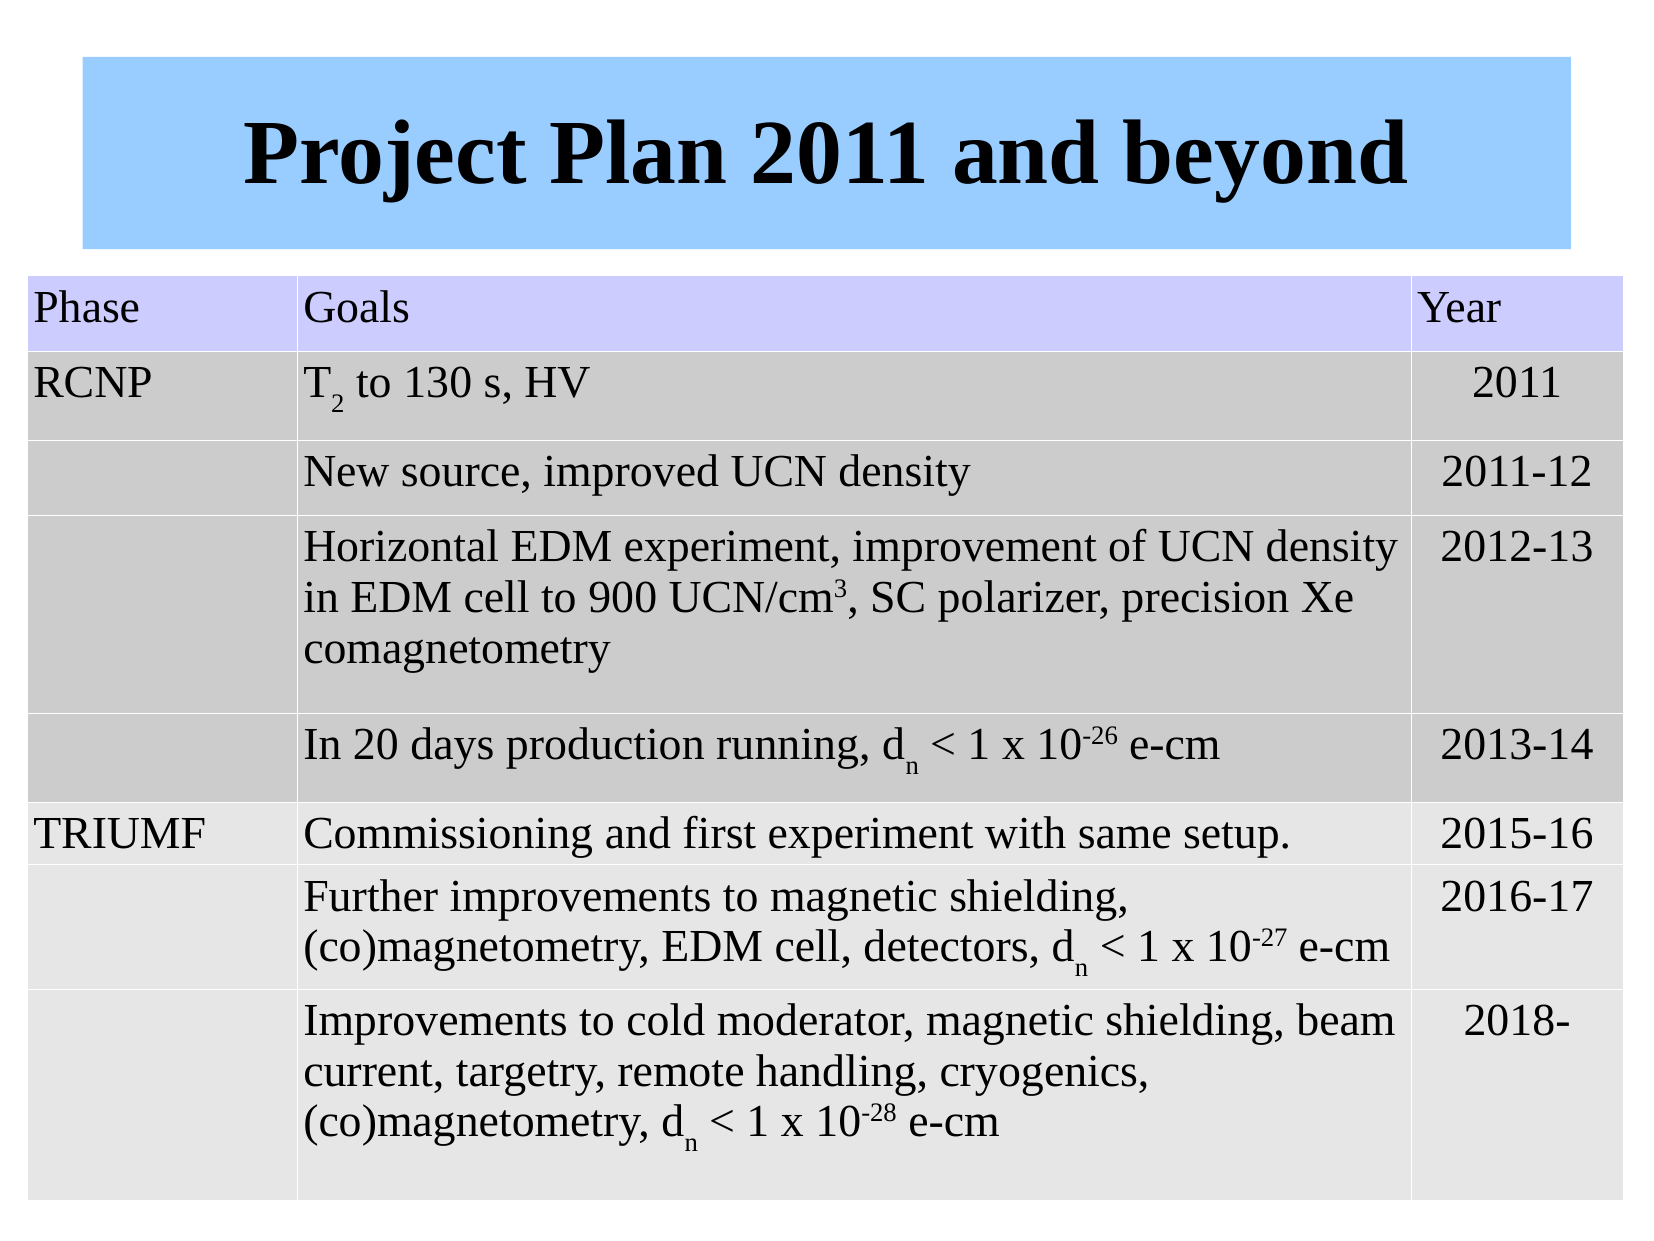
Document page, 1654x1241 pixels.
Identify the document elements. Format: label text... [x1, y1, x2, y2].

table_cell [28, 516, 297, 713]
table_cell TRIUMF [28, 803, 297, 864]
table_cell [28, 990, 297, 1200]
table_cell RCNP [28, 352, 297, 440]
table_header Year [1412, 276, 1623, 351]
table_cell [28, 865, 297, 989]
table_cell 2018- [1412, 990, 1623, 1200]
table_cell 2013-14 [1412, 714, 1623, 802]
table_cell Further improvements to magnetic shielding, (co)magnetometry, EDM cell, detectors, dn < 1 x 10-27 e-cm [298, 865, 1411, 989]
table_cell Improvements to cold moderator, magnetic shielding, beam current, targetry, remote handling, cryogenics, (co)magnetometry, dn < 1 x 10-28 e-cm [298, 990, 1411, 1200]
table_cell 2015-16 [1412, 803, 1623, 864]
table_header Goals [298, 276, 1411, 351]
table_cell [28, 714, 297, 802]
title Project Plan 2011 and beyond [82, 56, 1571, 250]
table_cell [28, 441, 297, 515]
table_cell Horizontal EDM experiment, improvement of UCN density in EDM cell to 900 UCN/cm3, SC polarizer, precision Xe comagnetometry [298, 516, 1411, 713]
table_header Phase [28, 276, 297, 351]
table_cell In 20 days production running, dn < 1 x 10-26 e-cm [298, 714, 1411, 802]
table_cell Commissioning and first experiment with same setup. [298, 803, 1411, 864]
table_cell 2012-13 [1412, 516, 1623, 713]
table_cell 2011 [1412, 352, 1623, 440]
table_cell T2 to 130 s, HV [298, 352, 1411, 440]
table_cell 2016-17 [1412, 865, 1623, 989]
table_cell 2011-12 [1412, 441, 1623, 515]
table_cell New source, improved UCN density [298, 441, 1411, 515]
